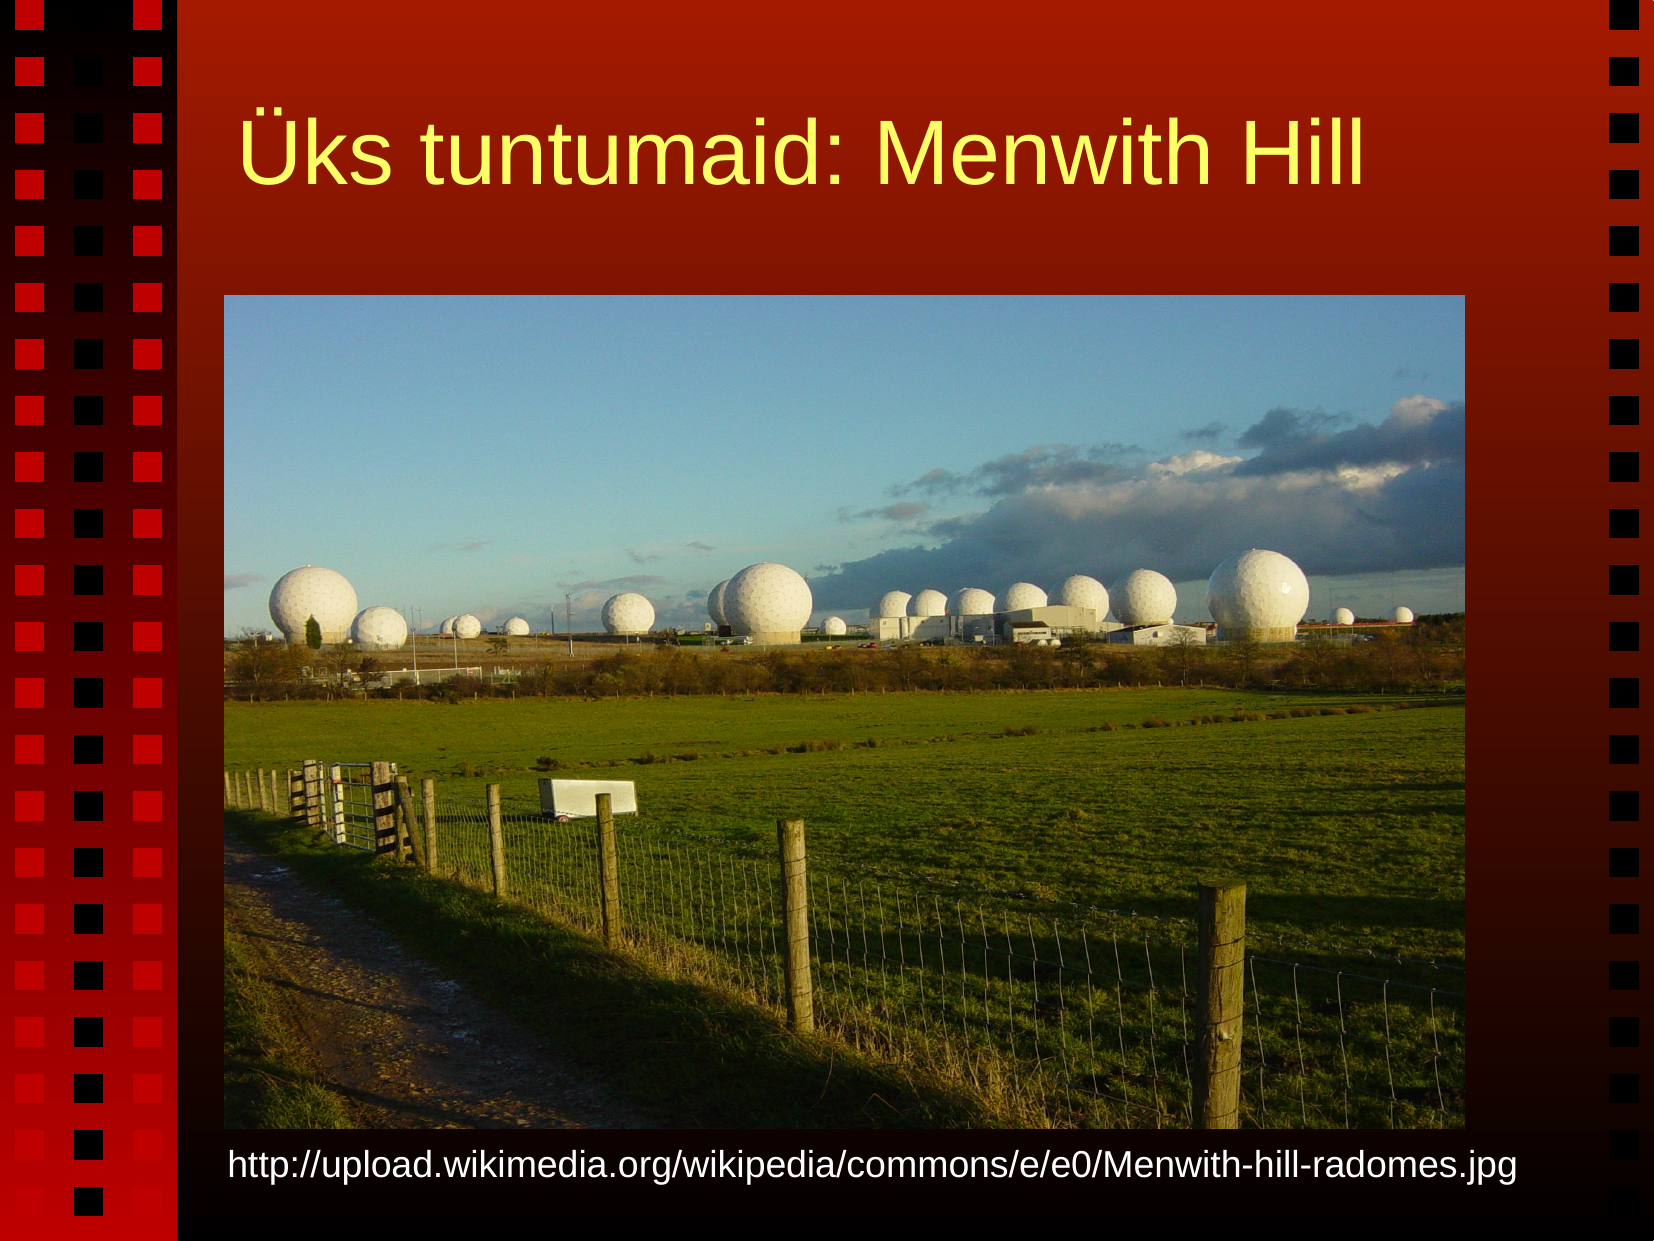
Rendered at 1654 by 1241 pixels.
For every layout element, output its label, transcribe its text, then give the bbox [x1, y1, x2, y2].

picture [224, 295, 1465, 1129]
title Üks tuntumaid: Menwith Hill [236, 49, 1571, 257]
text_box http://upload.wikimedia.org/wikipedia/commons/e/e0/Menwith-hill-radomes.jpg [212, 1136, 1534, 1193]
